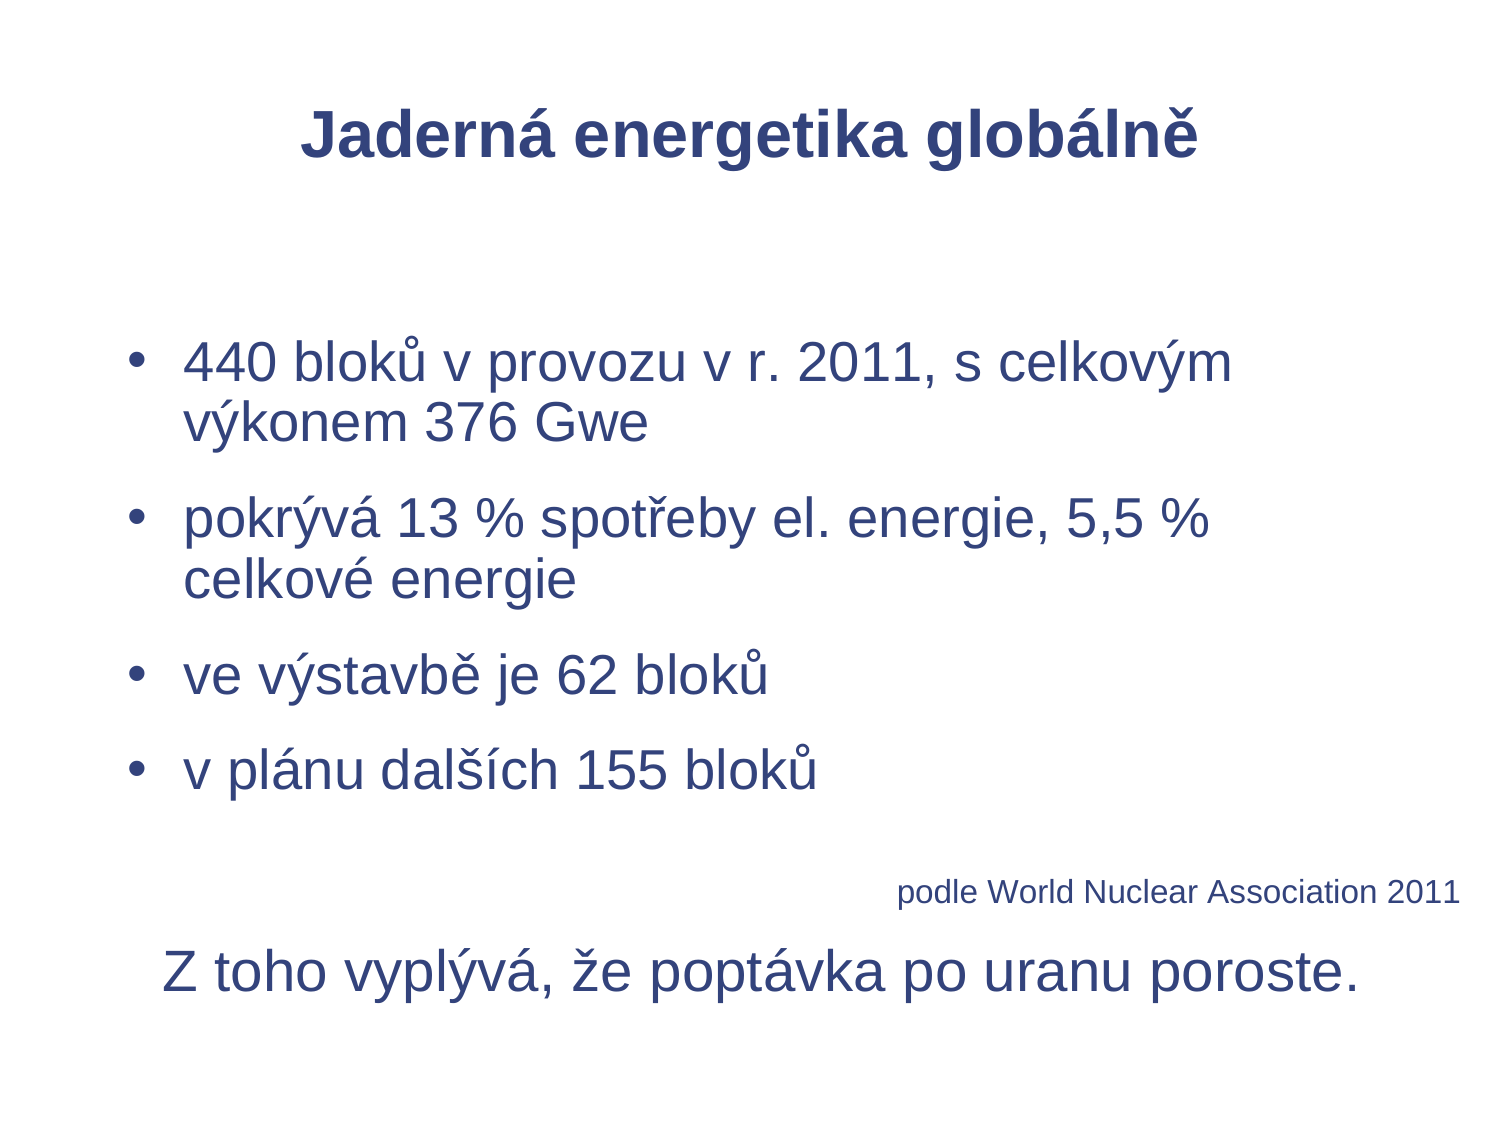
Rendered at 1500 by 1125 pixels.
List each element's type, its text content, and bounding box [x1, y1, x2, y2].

text_box Z toho vyplývá, že poptávka po uranu poroste. [24, 924, 1500, 1011]
list 440 bloků v provozu v r. 2011, s celkovým výkonem 376 Gwe pokrývá 13 % spotřeby el. energie, 5,5 % celkové energie ve výstavbě je 62 bloků v plánu dalších 155 bloků [112, 324, 1388, 810]
text_box podle World Nuclear Association 2011 [800, 862, 1477, 918]
title Jaderná energetika globálně [112, 37, 1388, 225]
